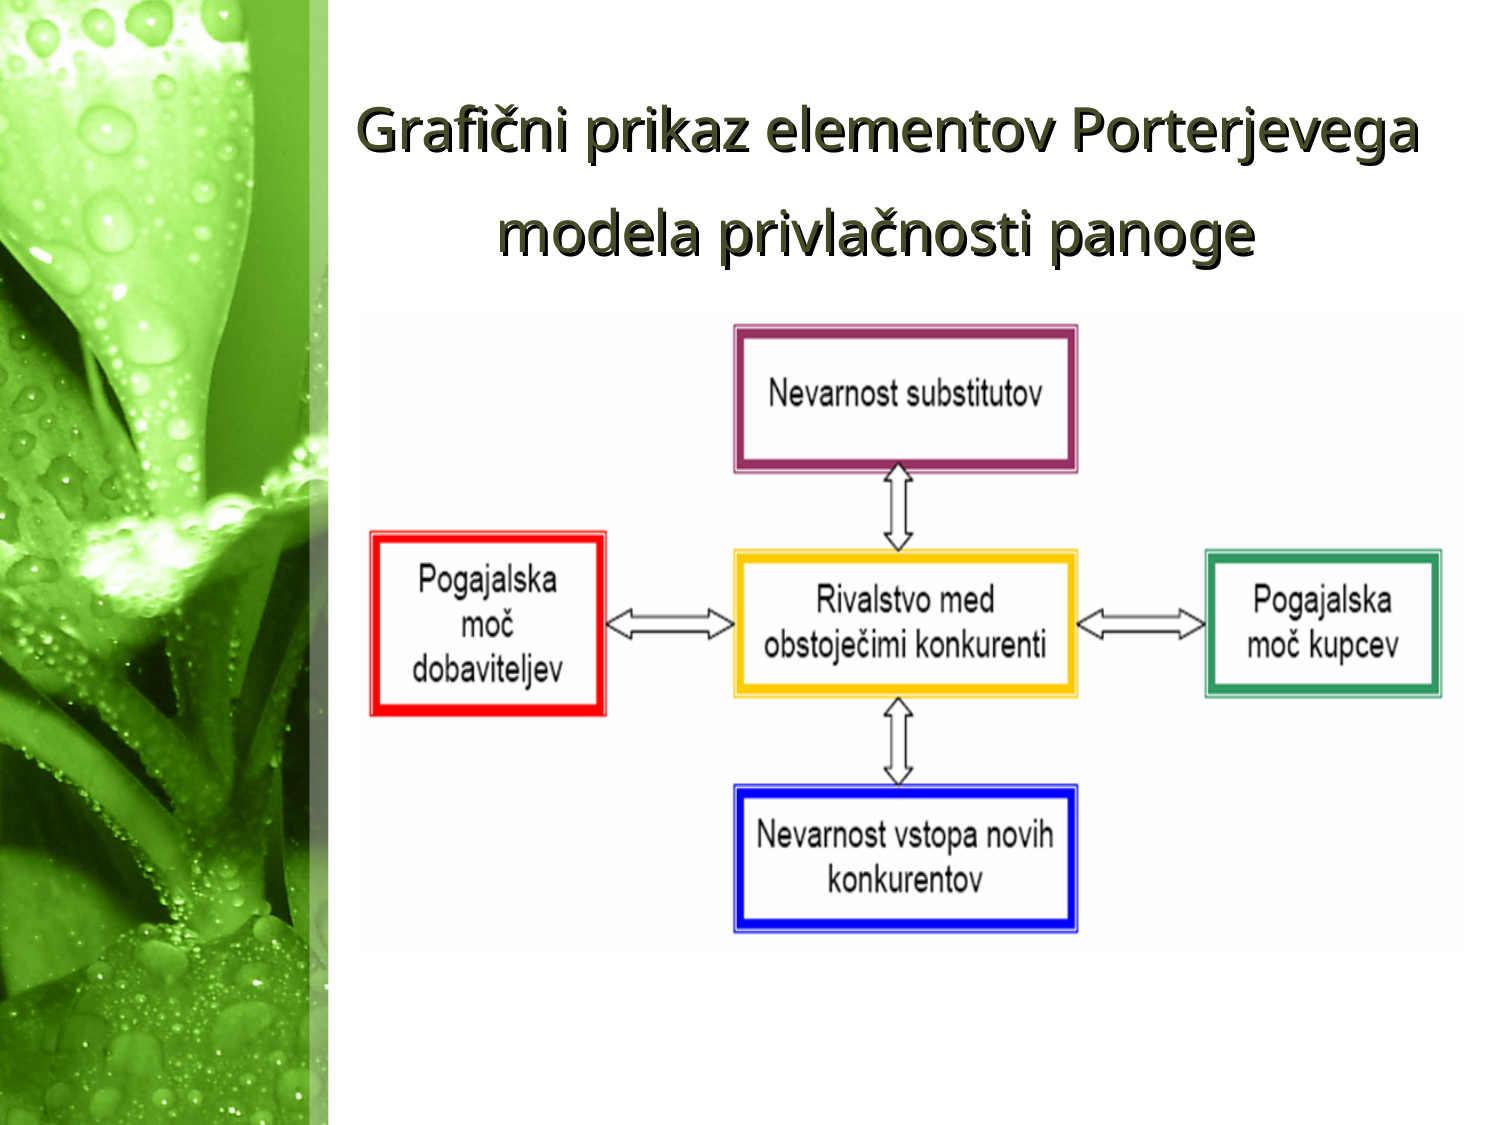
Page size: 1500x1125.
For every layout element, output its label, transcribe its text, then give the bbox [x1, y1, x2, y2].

picture [0, 0, 1500, 1125]
title Grafični prikaz elementov Porterjevega modela privlačnosti panoge [337, 83, 1438, 279]
